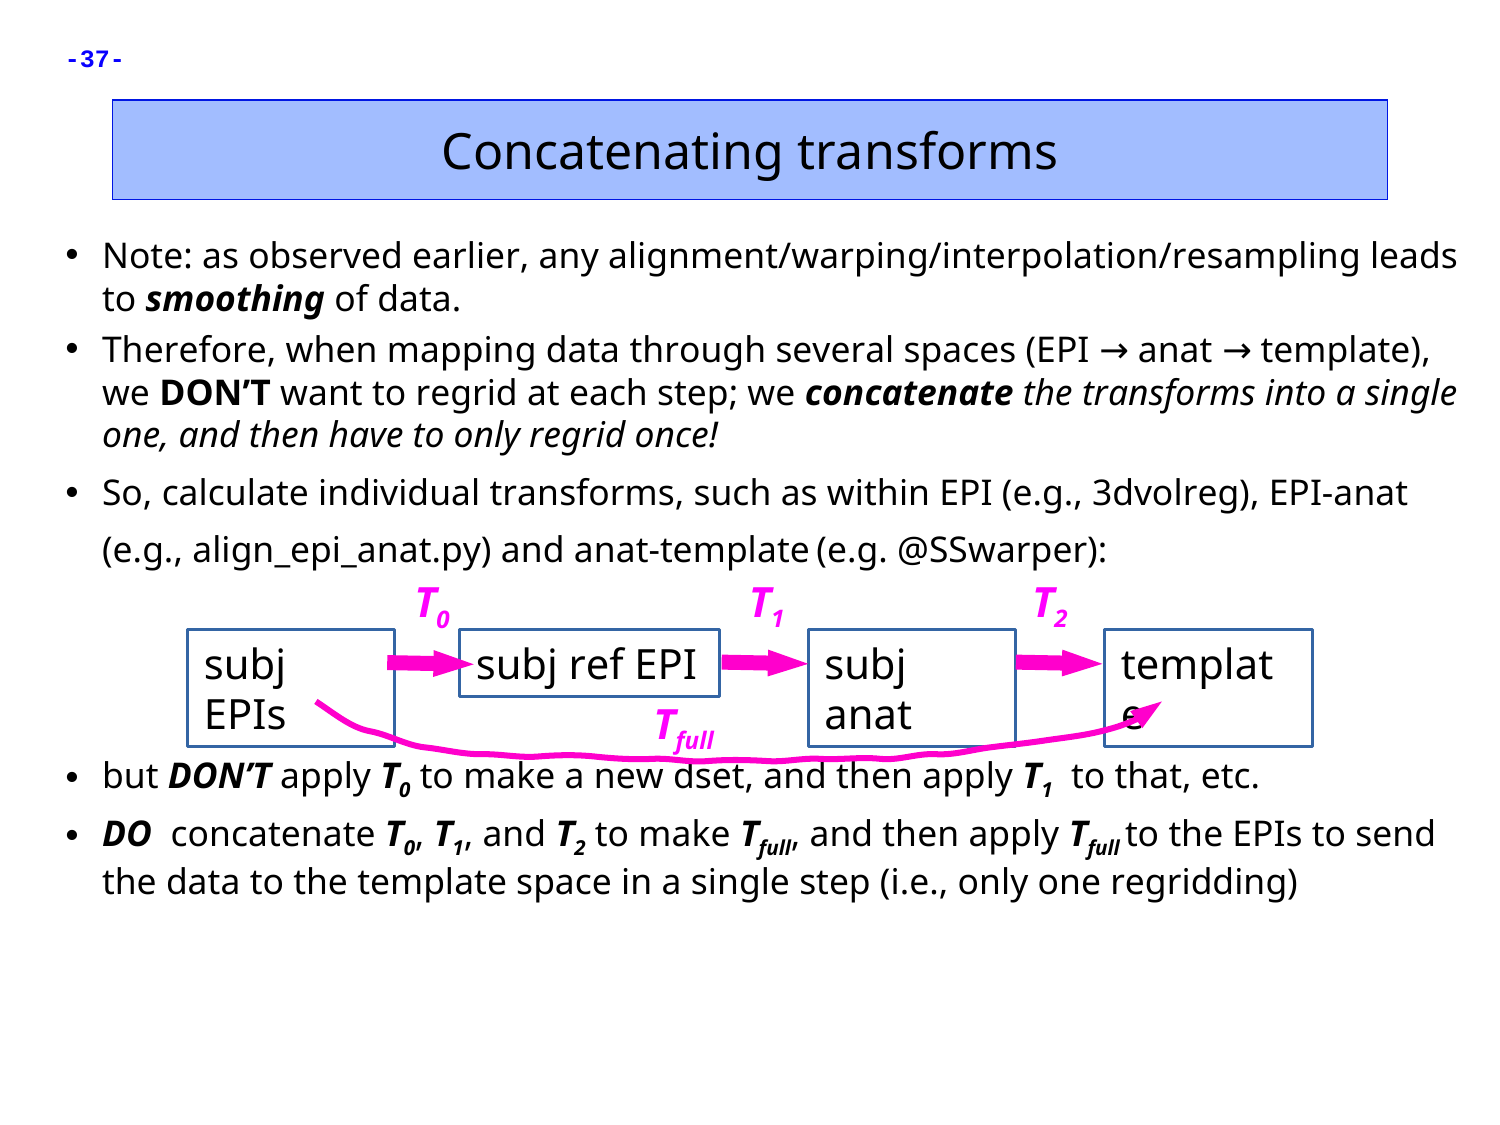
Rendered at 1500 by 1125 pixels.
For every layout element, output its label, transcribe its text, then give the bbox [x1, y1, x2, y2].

text_box subj EPIs [187, 629, 395, 697]
text_box subj ref EPI [459, 629, 720, 697]
text_box T0 [398, 567, 488, 643]
text_box Note: as observed earlier, any alignment/warping/interpolation/resampling leads to smoothing of data. Therefore, when mapping data through several spaces (EPI → anat → template), we DON’T want to regrid at each step; we concatenate the transforms into a single one, and then have to only regrid once! So, calculate individual transforms, such as within EPI (e.g., 3dvolreg), EPI-anat (e.g., align_epi_anat.py) and anat-template (e.g. @SSwarper): but DON’T apply T0 to make a new dset, and then apply T1 to that, etc. DO concatenate T0, T1, and T2 to make Tfull, and then apply Tfull to the EPIs to send the data to the template space in a single step (i.e., only one regridding) [49, 226, 1478, 966]
text_box subj anat [808, 629, 1016, 697]
text_box Concatenating transforms [112, 99, 1388, 200]
text_box Tfull [637, 688, 746, 764]
text_box T1 [732, 566, 823, 642]
text_box T2 [1015, 566, 1106, 642]
text_box template [1104, 629, 1313, 697]
